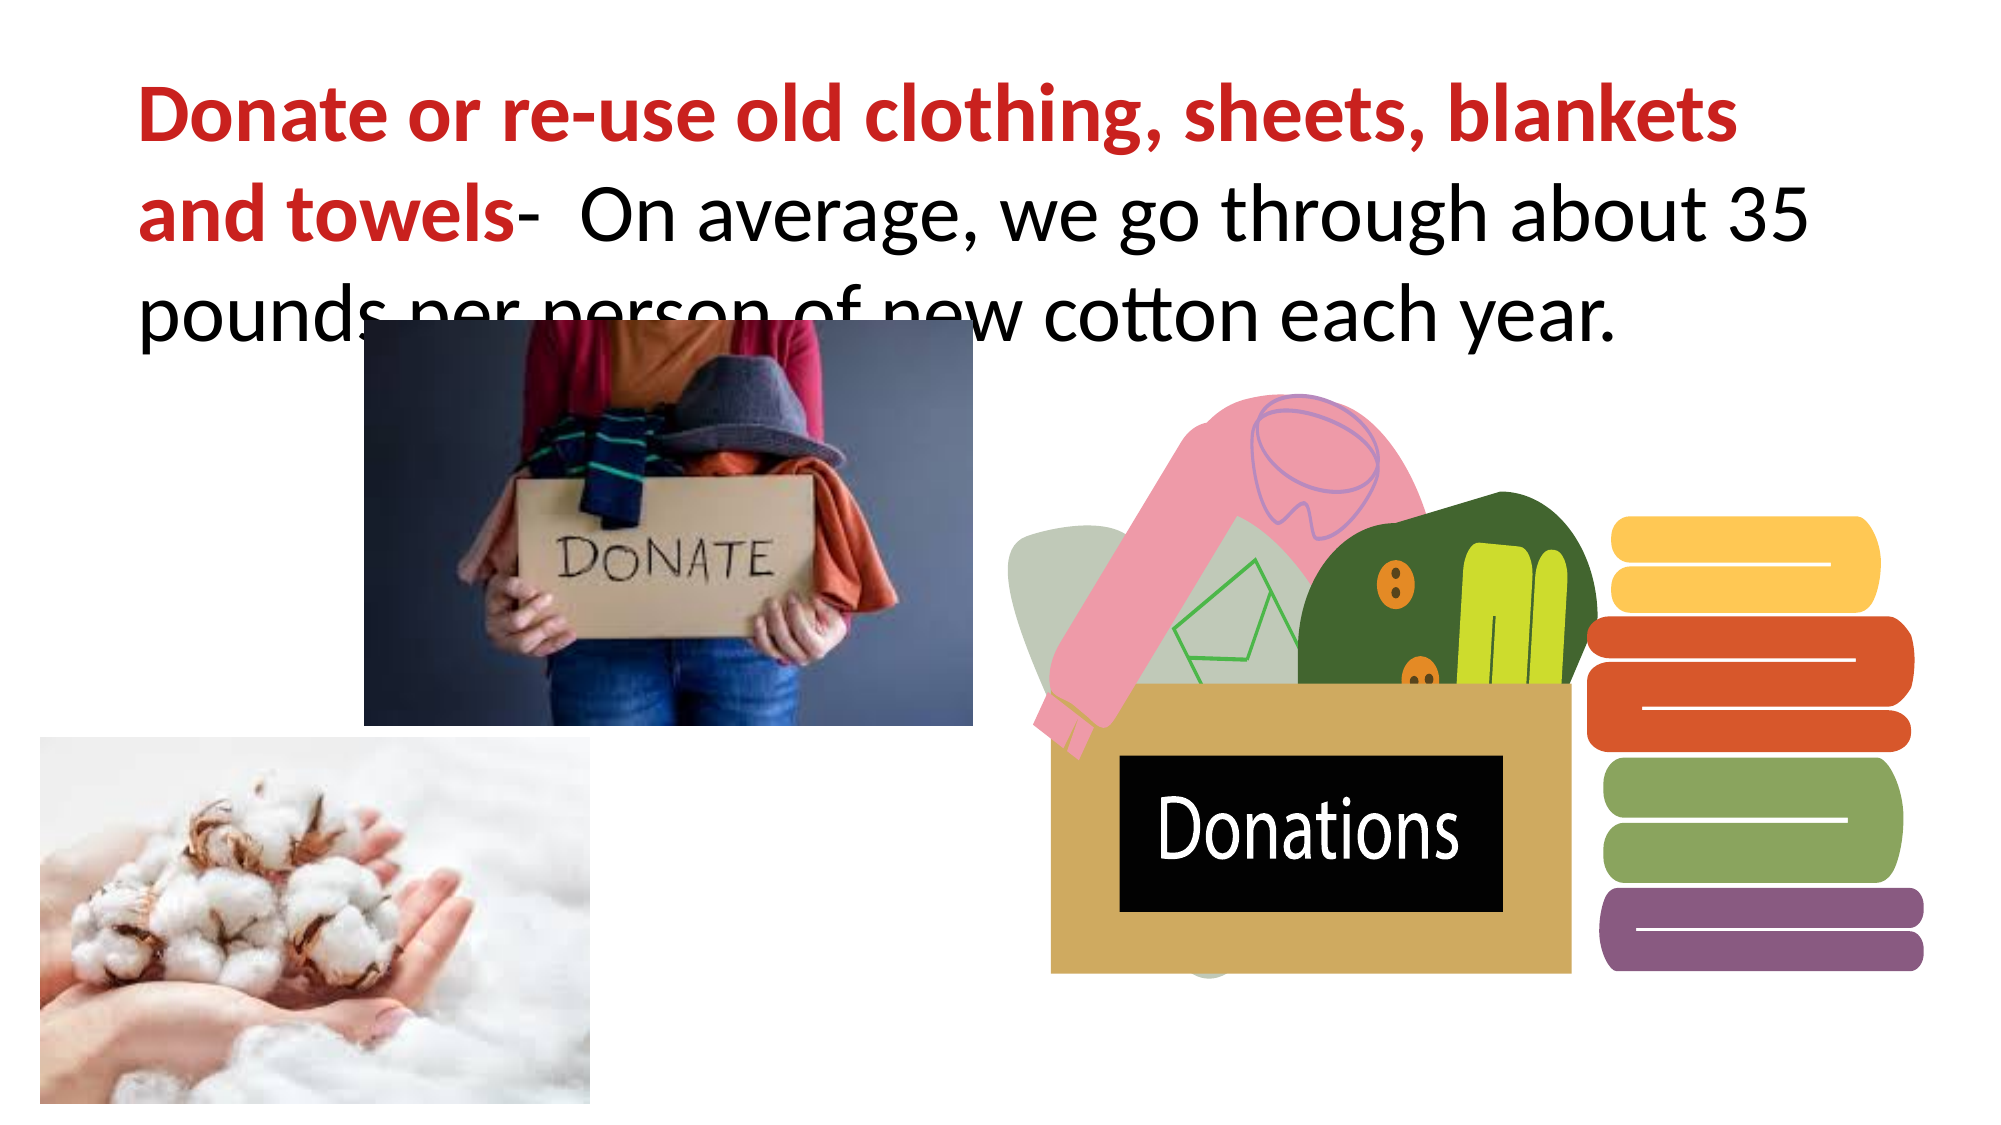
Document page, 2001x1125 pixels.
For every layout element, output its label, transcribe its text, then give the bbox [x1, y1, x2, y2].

title Donate or re-use old clothing, sheets, blankets and towels- On average, we go through about 35 pounds per person of new cotton each year. [137, 58, 1863, 365]
text_box [87, 180, 1817, 1067]
picture [364, 320, 1960, 1028]
picture [40, 737, 590, 1104]
